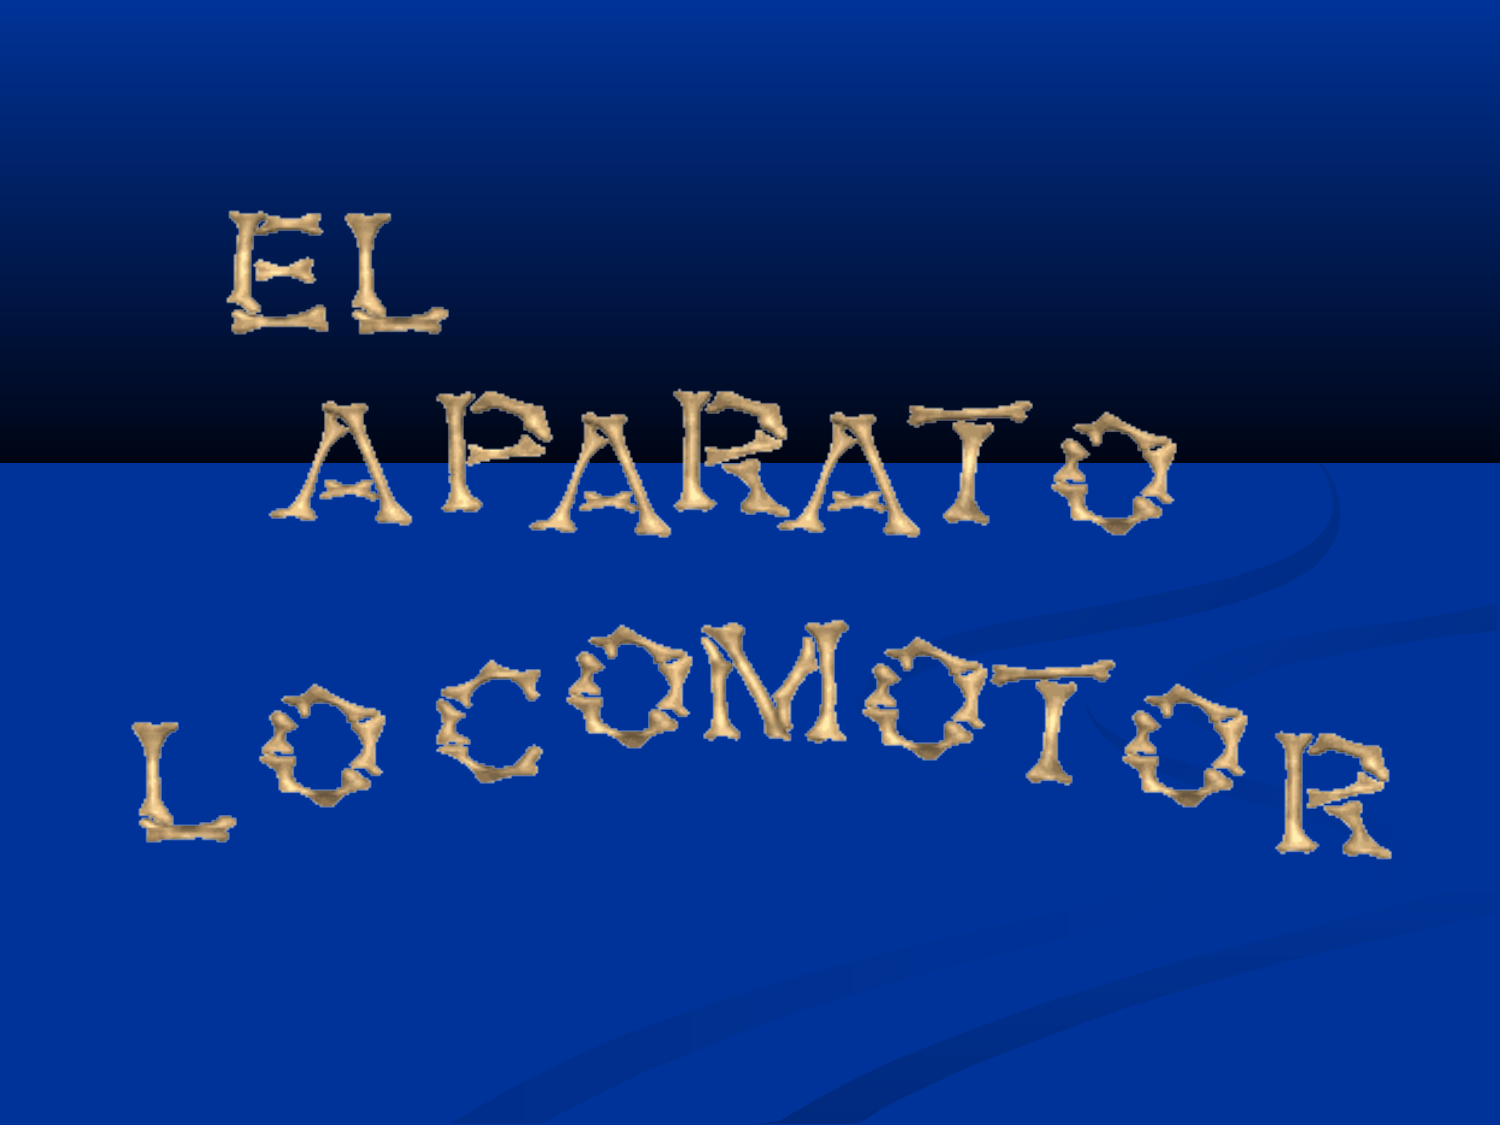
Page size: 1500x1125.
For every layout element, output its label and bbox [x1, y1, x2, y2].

picture [218, 207, 461, 349]
picture [1269, 727, 1404, 869]
picture [123, 716, 249, 858]
picture [430, 656, 553, 798]
picture [265, 397, 422, 538]
picture [253, 680, 398, 822]
picture [560, 609, 1260, 822]
picture [430, 385, 1189, 550]
